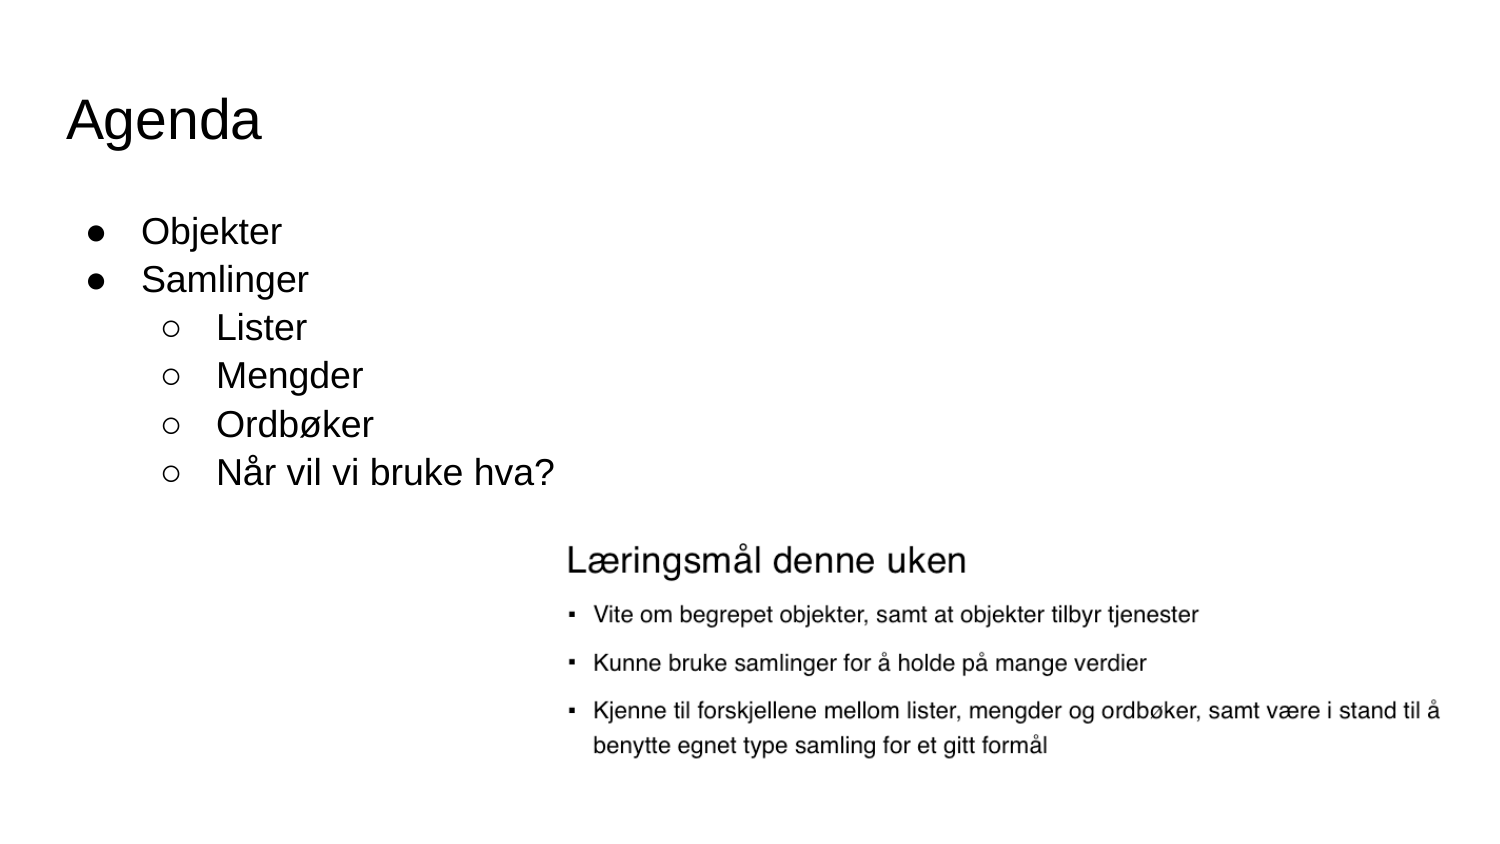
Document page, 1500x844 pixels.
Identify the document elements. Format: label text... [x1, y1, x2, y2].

picture [541, 522, 1466, 807]
list Objekter Samlinger Lister Mengder Ordbøker Når vil vi bruke hva? [51, 189, 1449, 750]
title Agenda [51, 72, 1449, 167]
